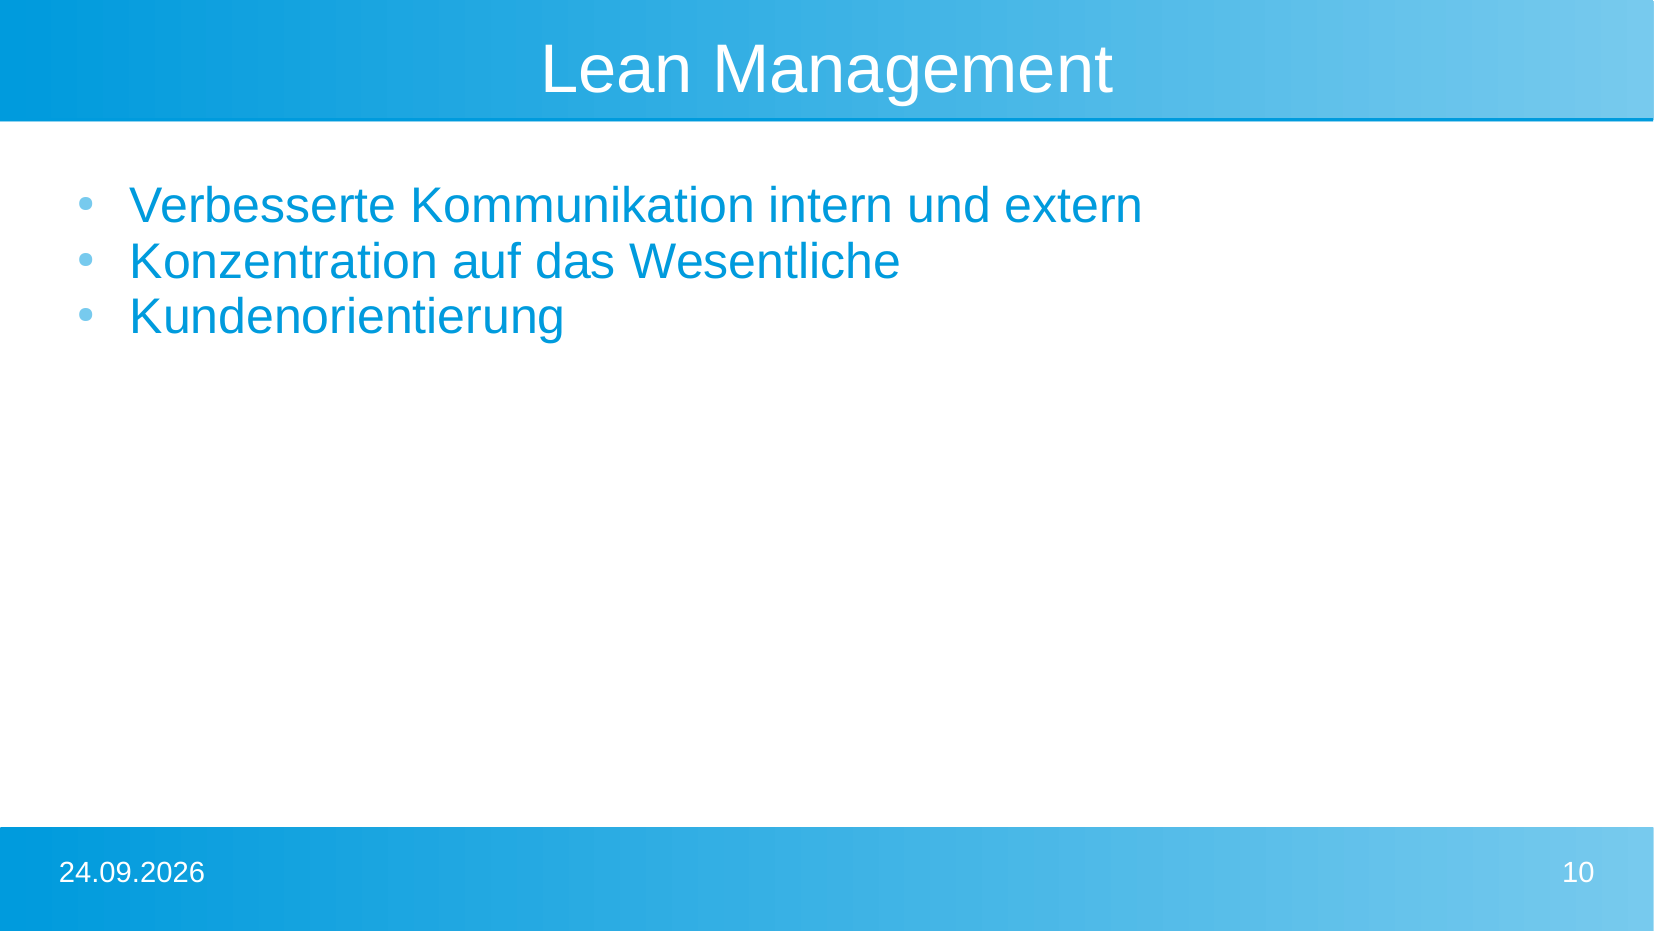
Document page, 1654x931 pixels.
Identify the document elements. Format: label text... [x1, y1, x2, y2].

list Verbesserte Kommunikation intern und extern Konzentration auf das Wesentliche Kundenorientierung [59, 177, 1595, 768]
title Lean Management [59, 29, 1595, 108]
